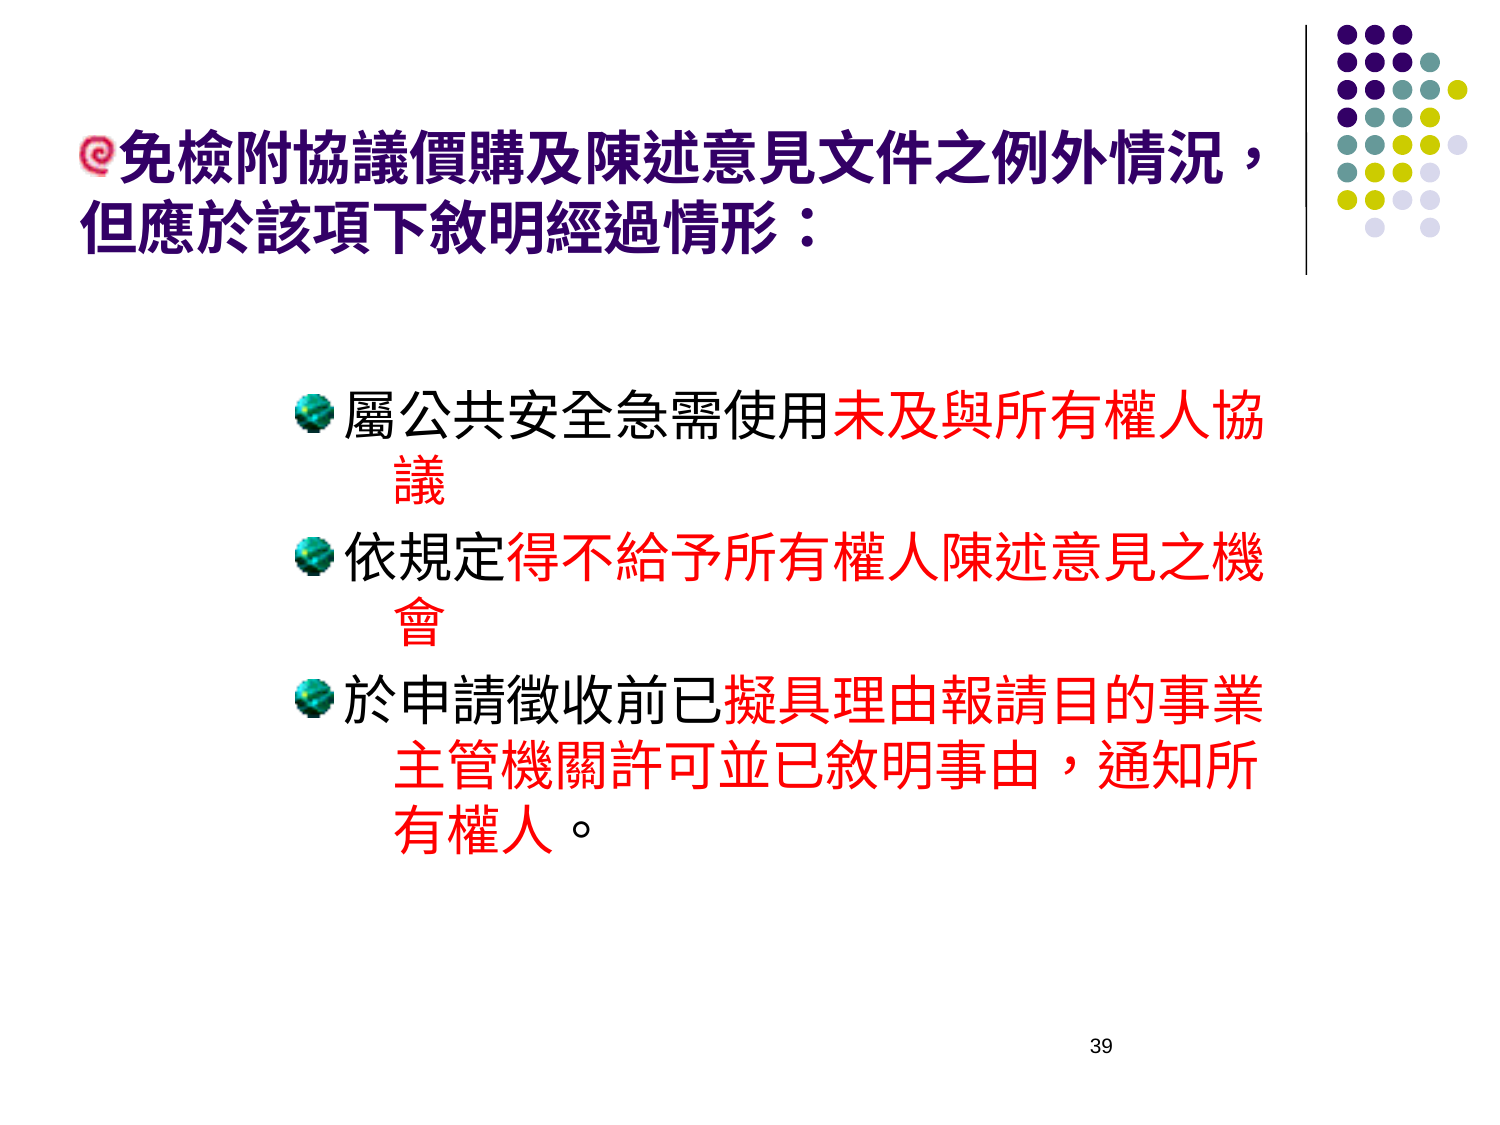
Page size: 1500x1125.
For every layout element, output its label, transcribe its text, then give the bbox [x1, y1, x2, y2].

title 免檢附協議價購及陳述意見文件之例外情況，但應於該項下敘明經過情形： [64, 113, 1303, 327]
list 屬公共安全急需使用未及與所有權人協議 依規定得不給予所有權人陳述意見之機會 於申請徵收前已擬具理由報請目的事業主管機關許可並已敘明事由，通知所有權人。 [53, 373, 1317, 977]
text_box [1074, 1025, 1426, 1101]
